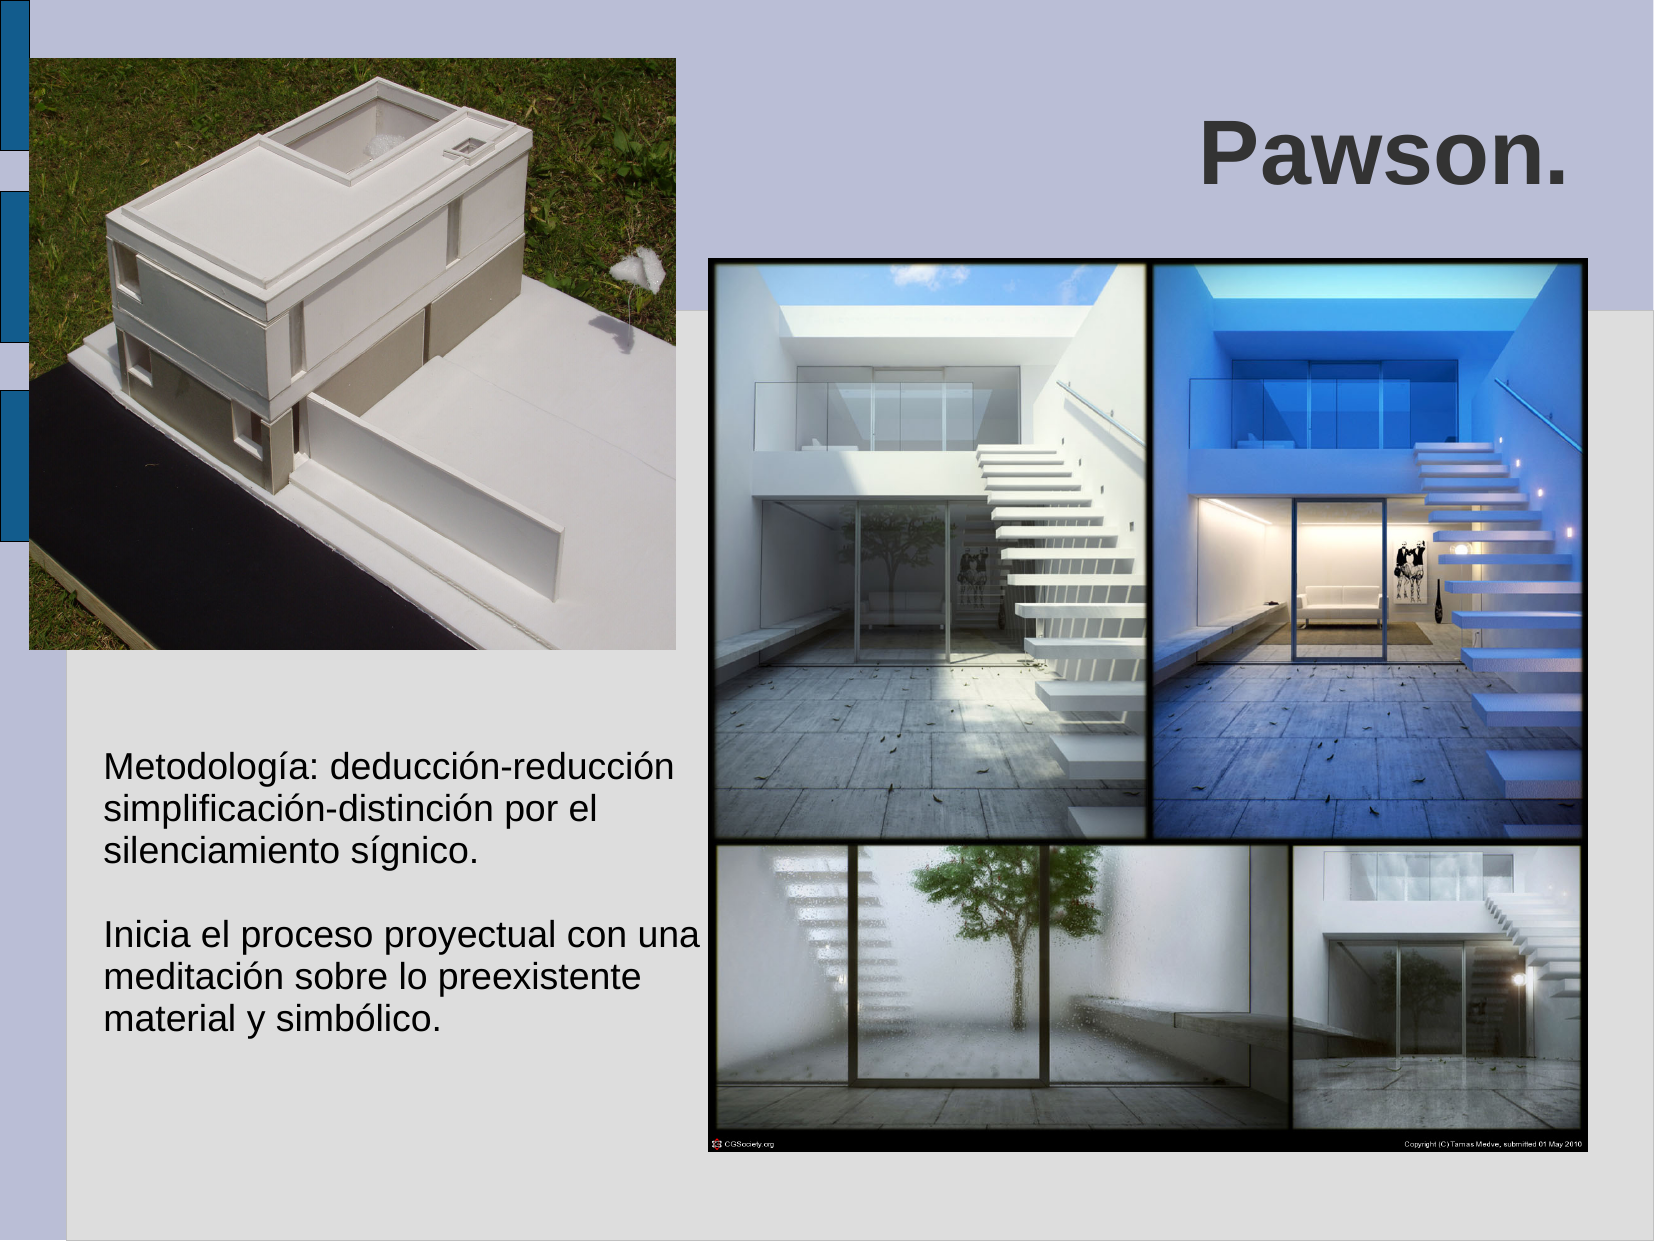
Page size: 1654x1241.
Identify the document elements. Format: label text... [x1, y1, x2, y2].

text_box Metodología: deducción-reducción simplificación-distinción por el silenciamiento sígnico. Inicia el proceso proyectual con una meditación sobre lo preexistente material y simbólico. [88, 738, 717, 1047]
picture [708, 258, 1588, 1152]
picture [29, 58, 676, 650]
title Pawson. [82, 49, 1571, 257]
